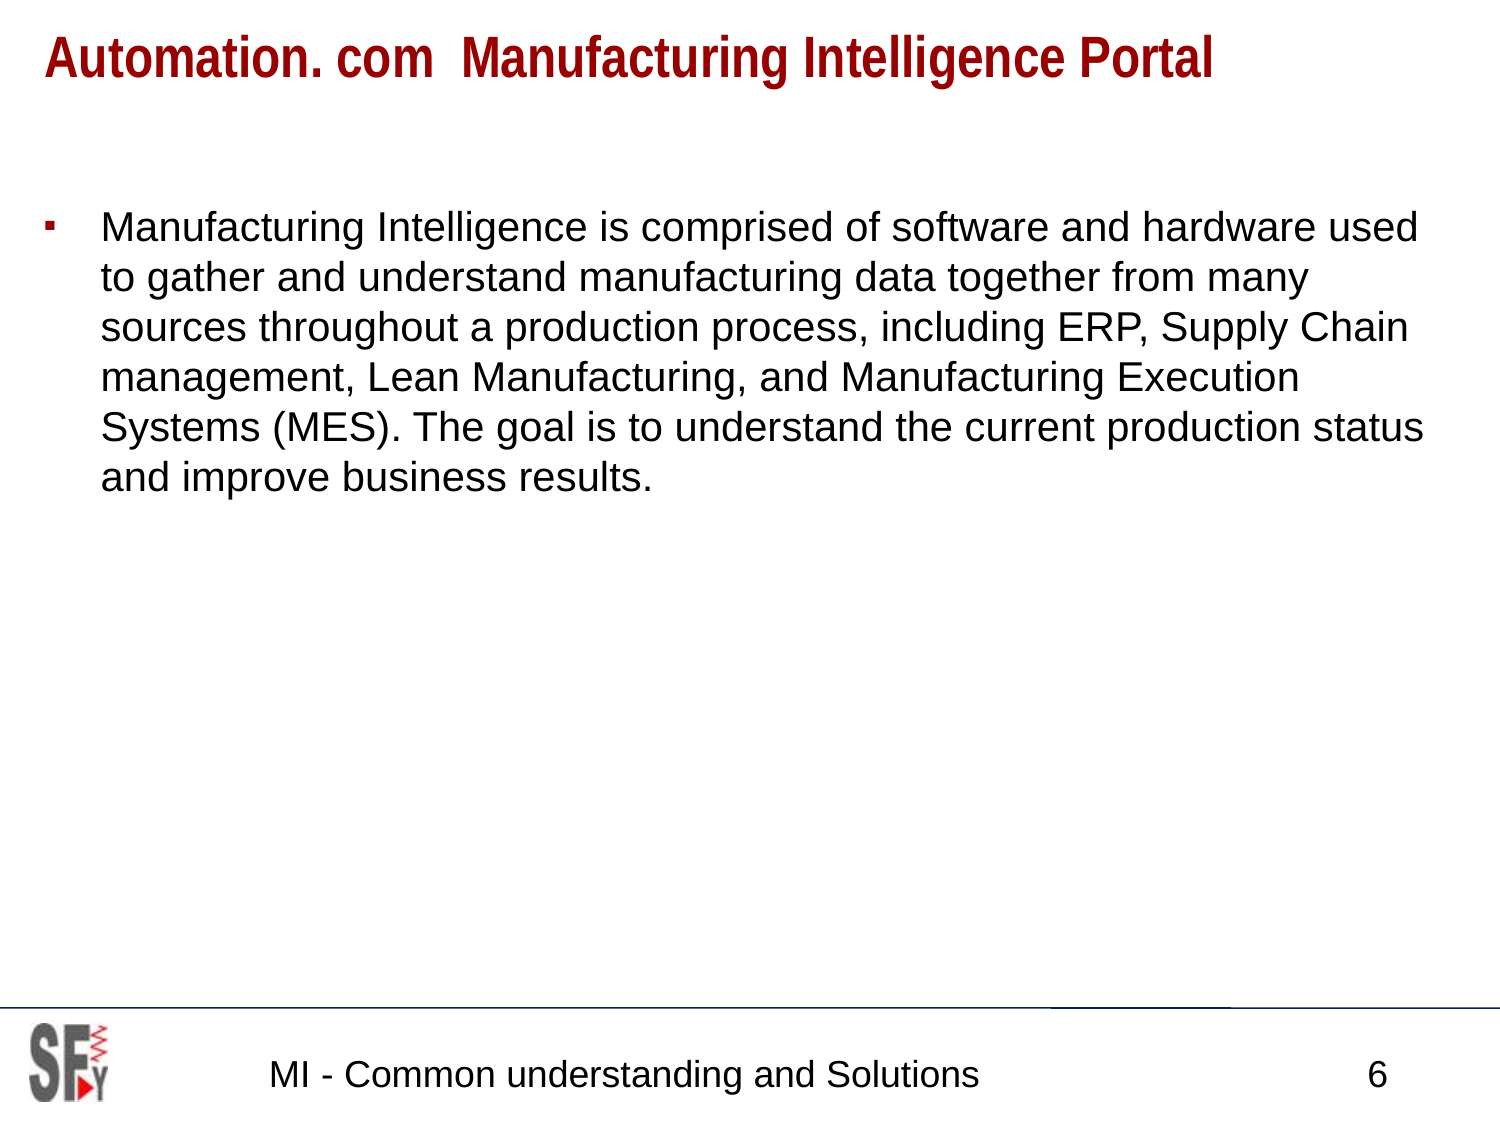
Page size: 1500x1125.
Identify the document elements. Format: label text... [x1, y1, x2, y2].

slide_number <numéro> [1352, 1034, 1490, 1103]
list Manufacturing Intelligence is comprised of software and hardware used to gather and understand manufacturing data together from many sources throughout a production process, including ERP, Supply Chain management, Lean Manufacturing, and Manufacturing Execution Systems (MES). The goal is to understand the current production status and improve business results. [29, 184, 1471, 988]
title Automation. com Manufacturing Intelligence Portal [29, 12, 1471, 138]
footer MI - Common understanding and Solutions [253, 1034, 1336, 1103]
picture [29, 1023, 108, 1102]
